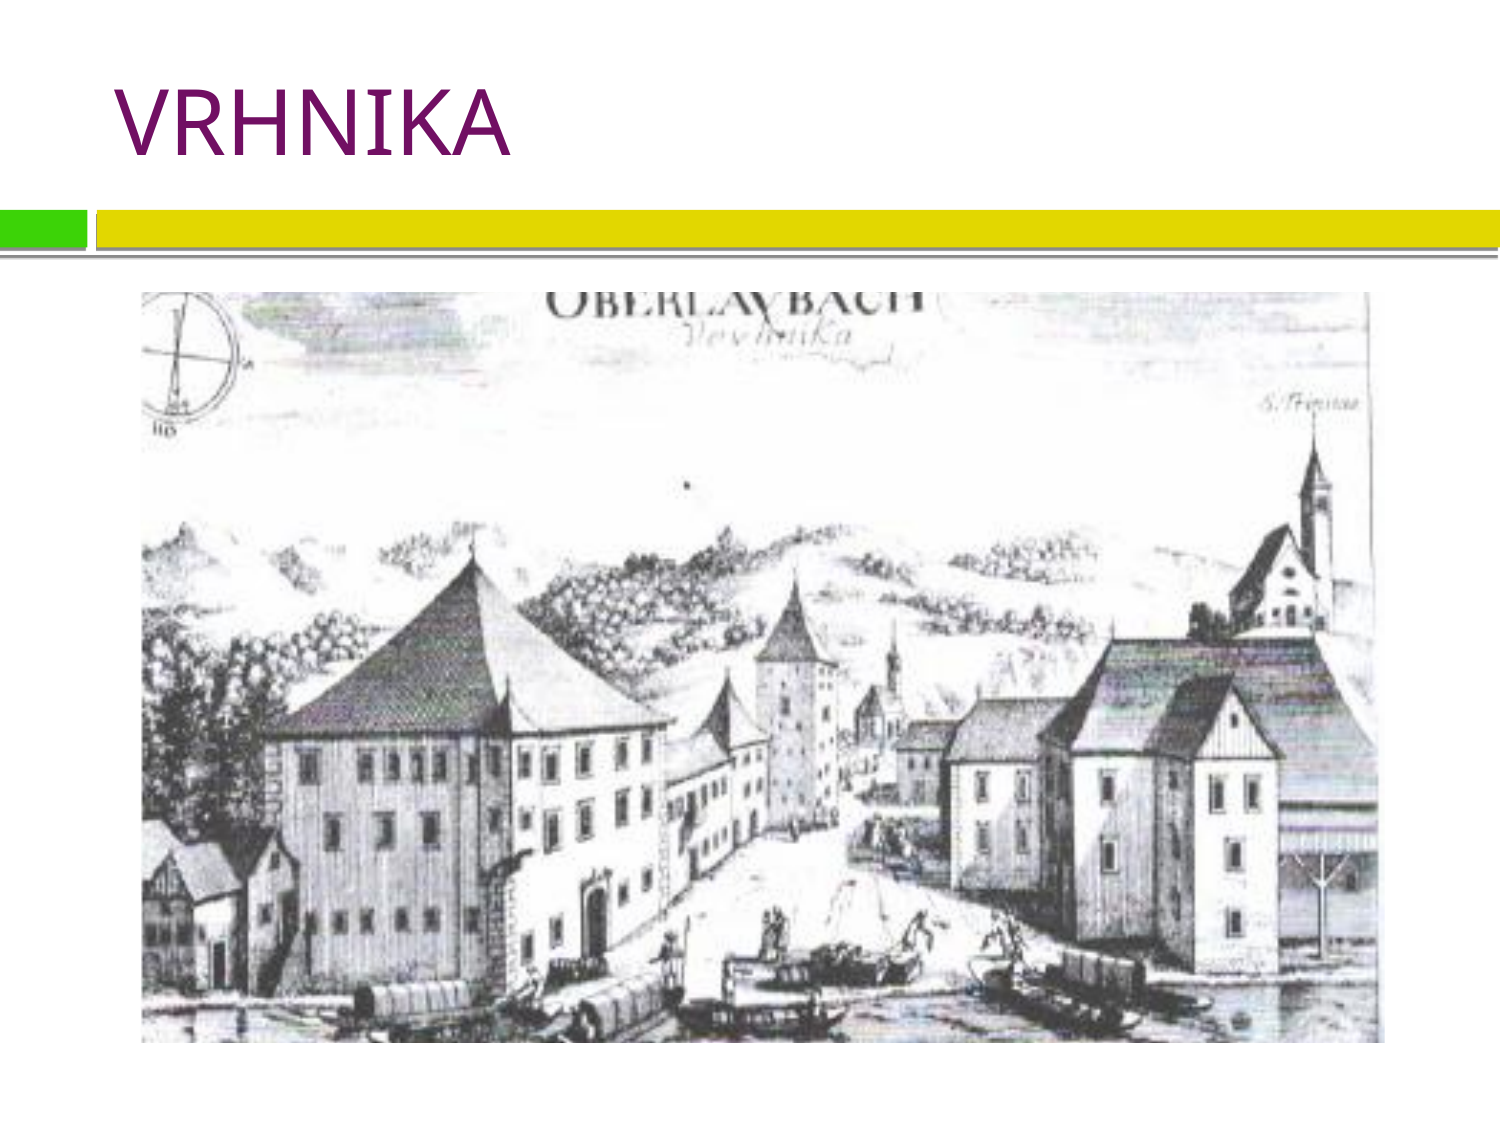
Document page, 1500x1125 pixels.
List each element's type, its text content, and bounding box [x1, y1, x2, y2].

title VRHNIKA [99, 37, 1438, 200]
picture [140, 292, 1385, 1043]
